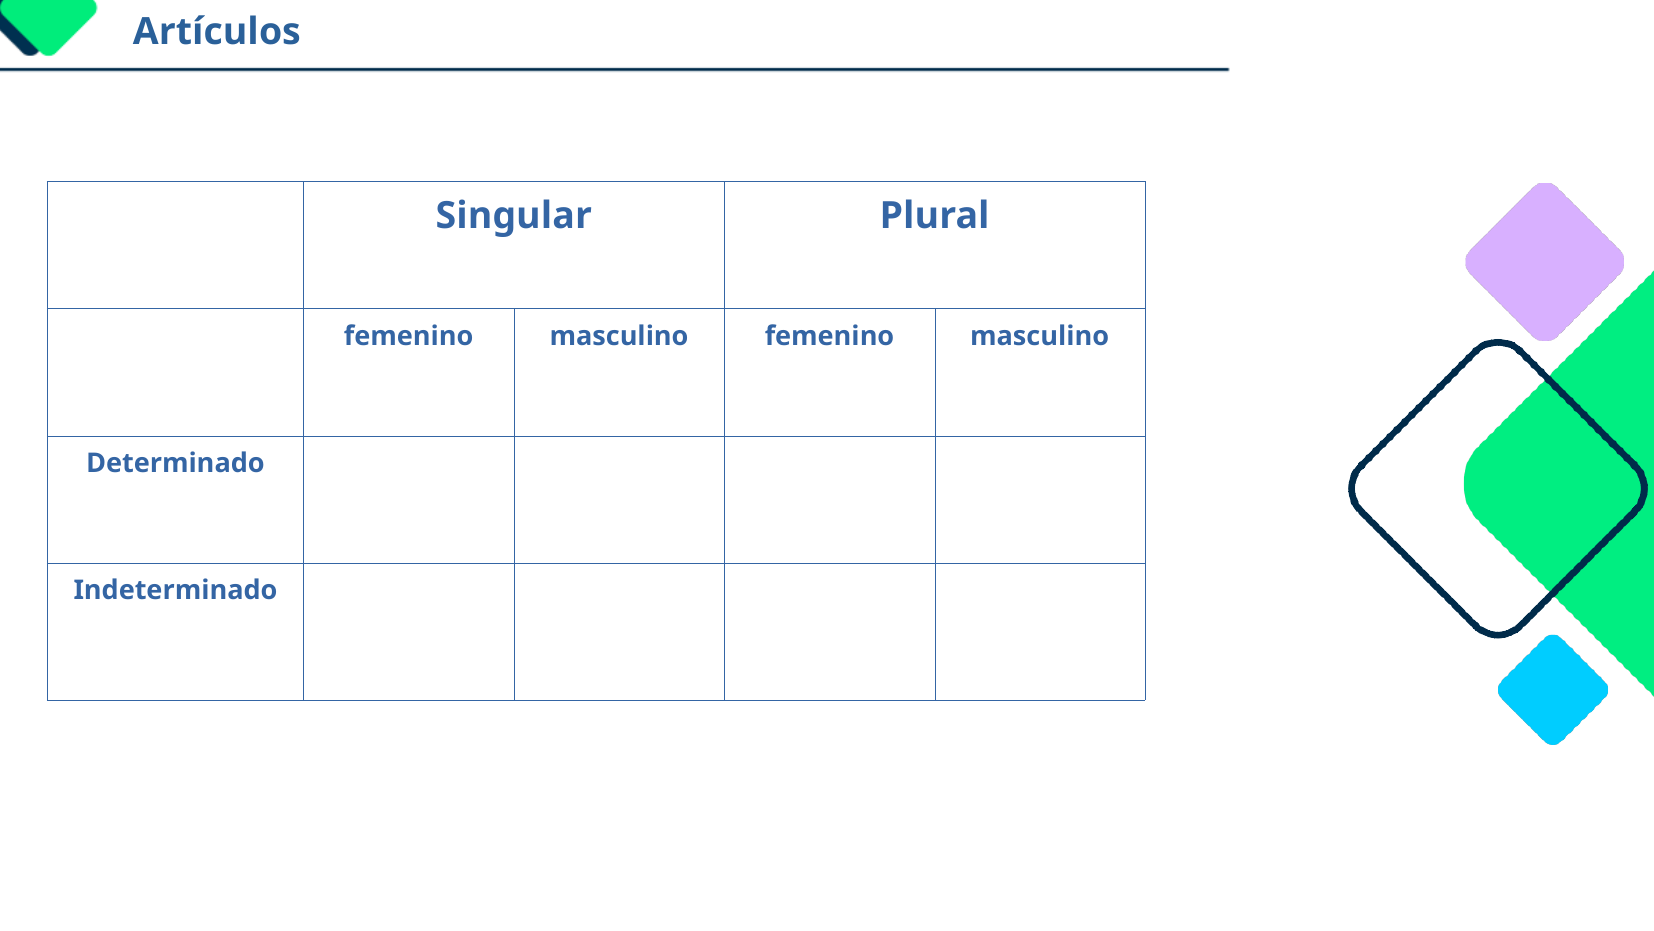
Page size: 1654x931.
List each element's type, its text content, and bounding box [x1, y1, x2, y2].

table_cell [304, 437, 514, 563]
table_cell [725, 564, 935, 700]
table_cell [304, 564, 514, 700]
table_cell [725, 437, 935, 563]
table_cell masculino [936, 309, 1145, 436]
table_header Singular [304, 182, 724, 308]
table_header Plural [725, 182, 1145, 308]
text_box Artículos [118, 0, 562, 60]
table_cell masculino [515, 309, 724, 436]
picture [0, 0, 1654, 872]
table_cell [936, 564, 1145, 700]
table_cell Determinado [48, 437, 303, 563]
table_cell [936, 437, 1145, 563]
table_cell [48, 309, 303, 436]
table_header [48, 182, 303, 308]
table_cell femenino [725, 309, 935, 436]
table_cell Indeterminado [48, 564, 303, 700]
table_cell [515, 564, 724, 700]
table_cell femenino [304, 309, 514, 436]
table_cell [515, 437, 724, 563]
